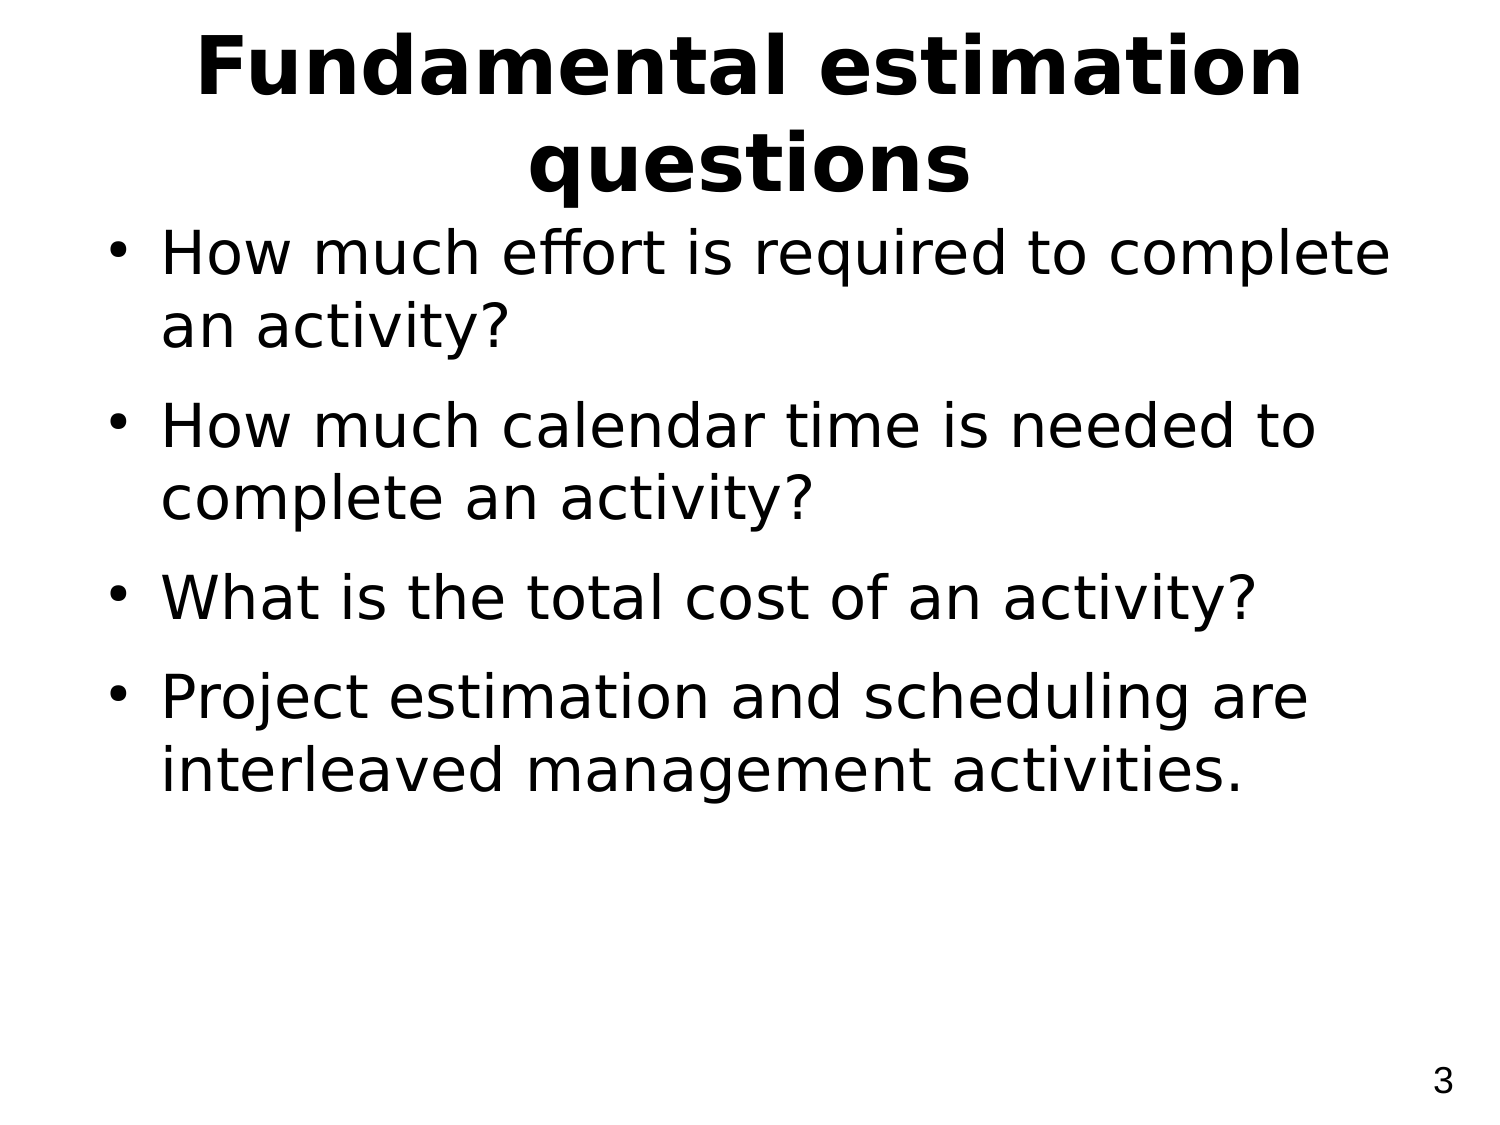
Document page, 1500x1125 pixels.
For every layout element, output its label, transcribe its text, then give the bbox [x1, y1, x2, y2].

title Fundamental estimation questions [75, 44, 1425, 177]
list How much effort is required to complete an activity? How much calendar time is needed to complete an activity? What is the total cost of an activity? Project estimation and scheduling are interleaved management activities. [75, 206, 1425, 1093]
